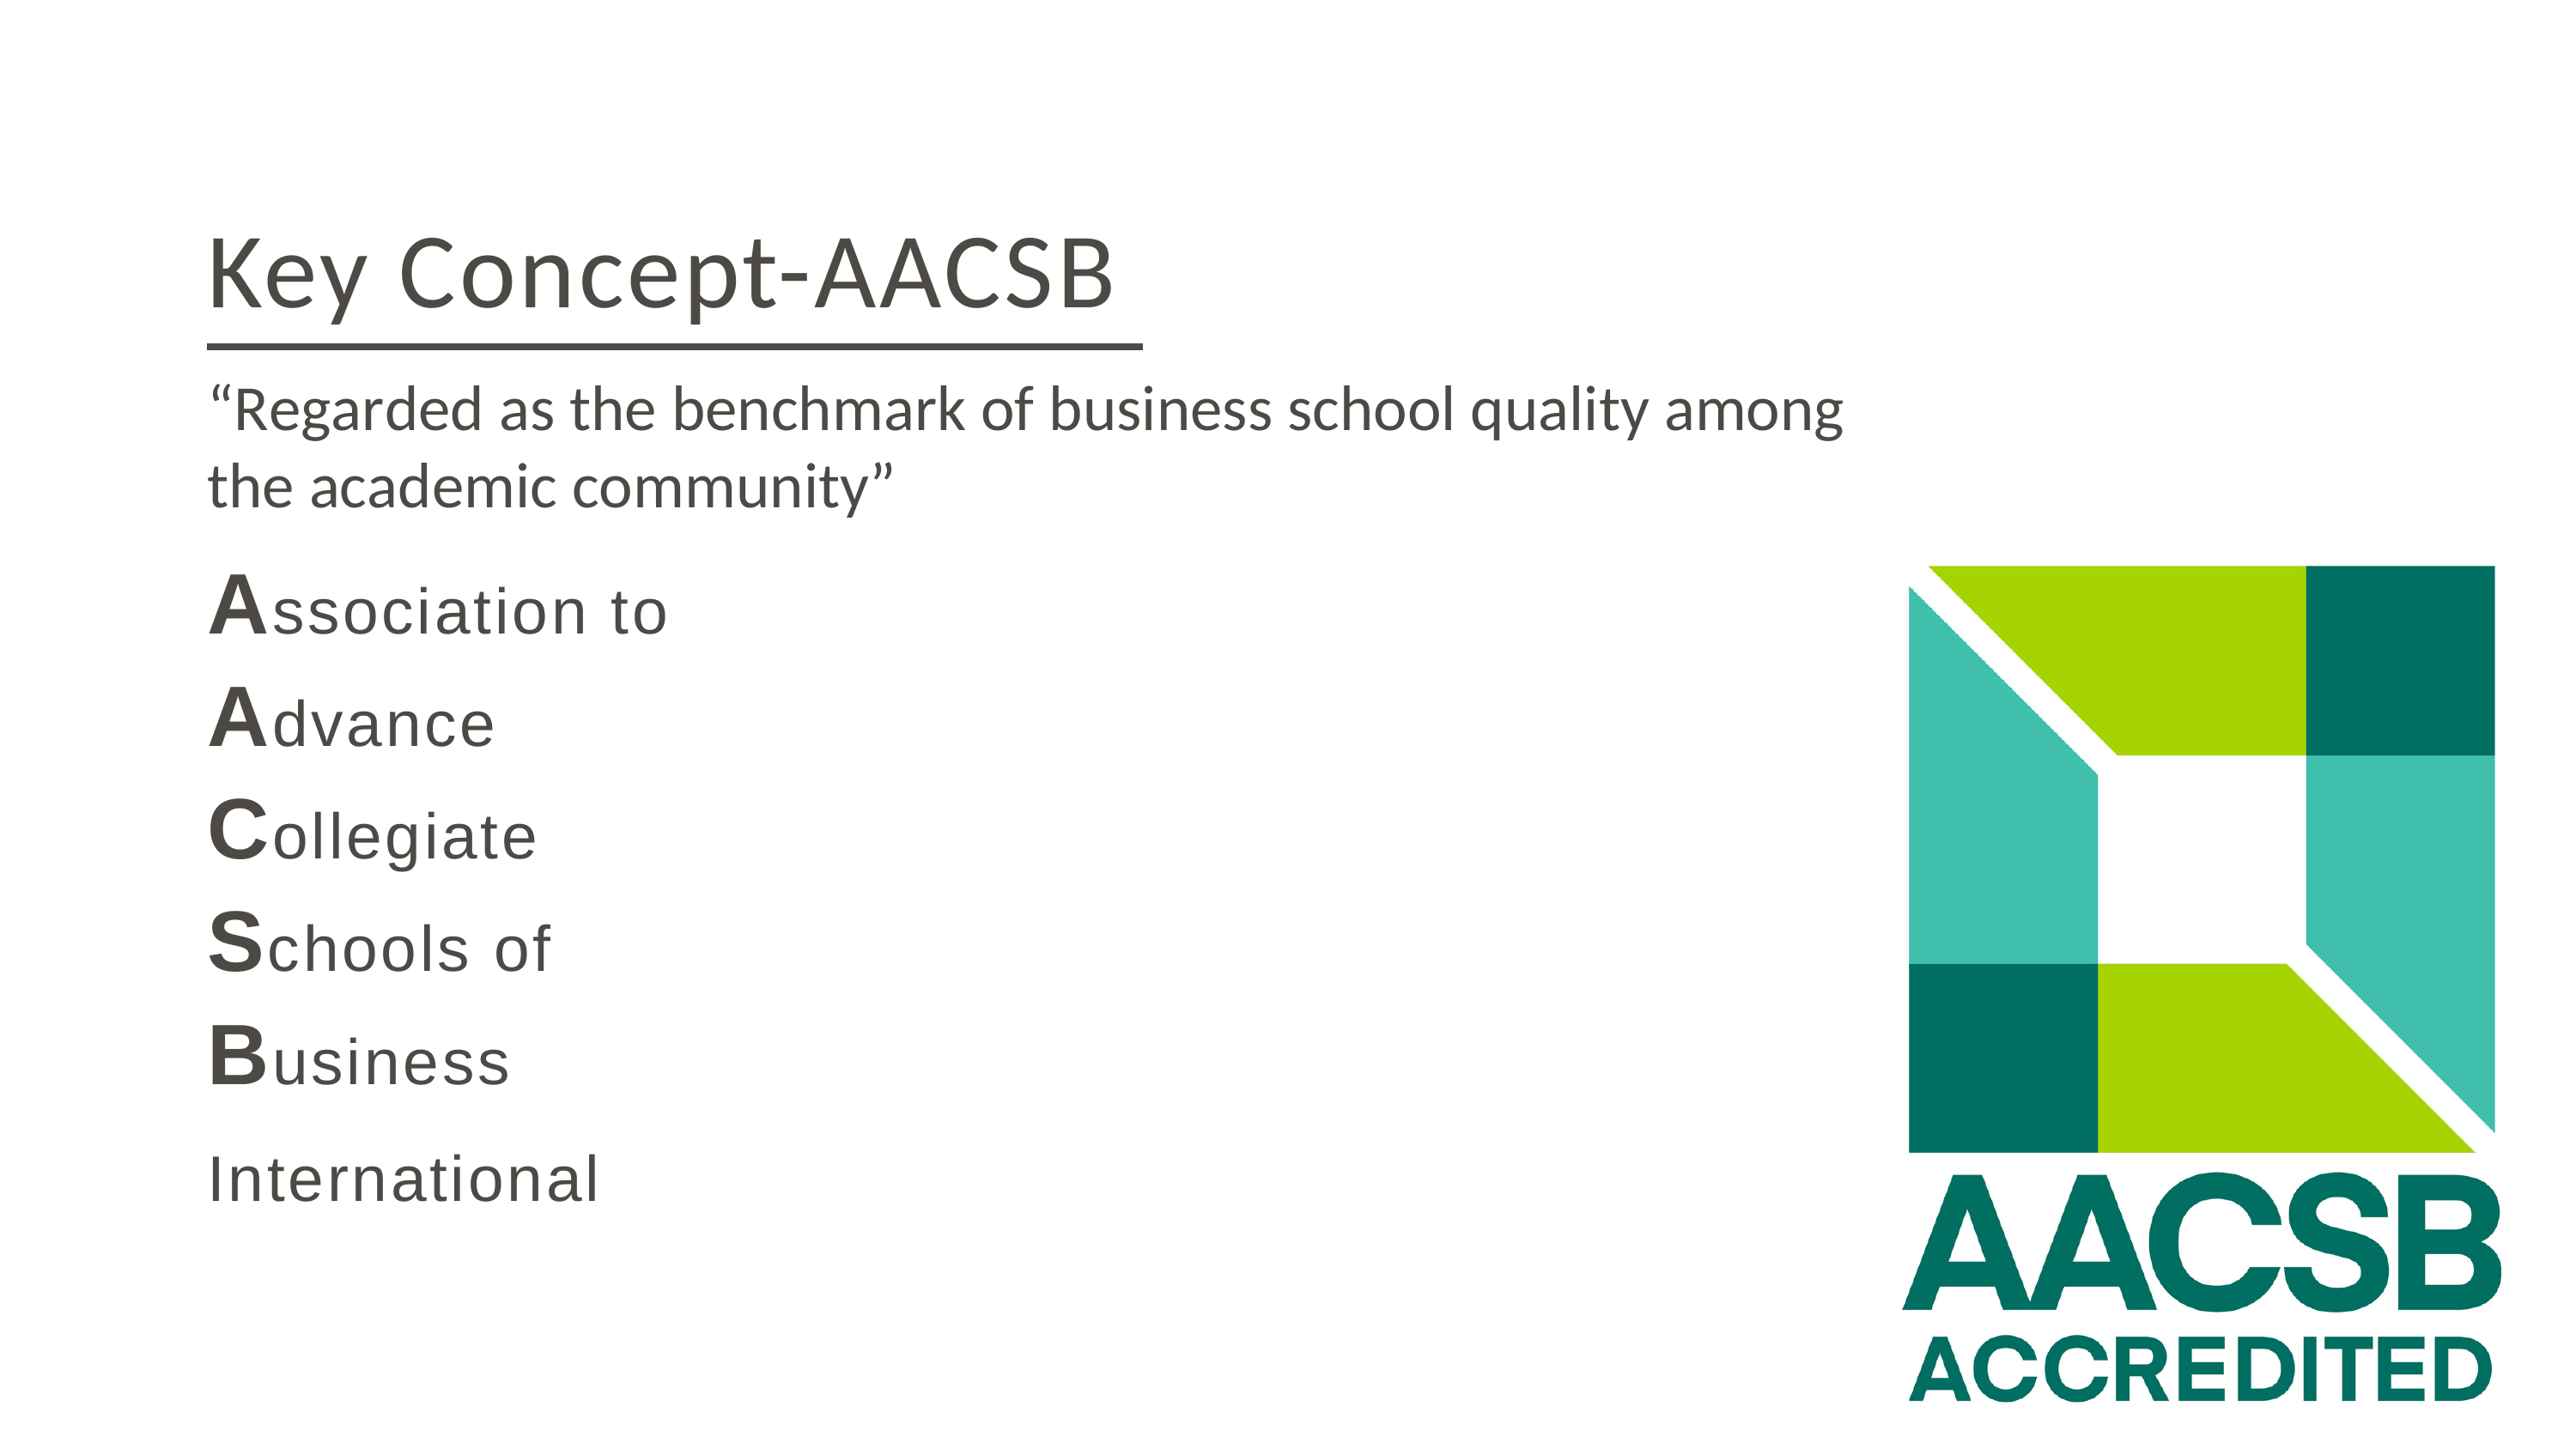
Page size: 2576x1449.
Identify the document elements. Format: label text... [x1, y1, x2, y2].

text_box [207, 343, 1143, 350]
text_box “Regarded as the benchmark of business school quality among the academic community” [207, 366, 1868, 522]
text_box Key Concept-AACSB [207, 200, 1143, 331]
text_box Association to Advance Collegiate Schools of Business International [207, 537, 1143, 1335]
picture [1902, 566, 2501, 1406]
